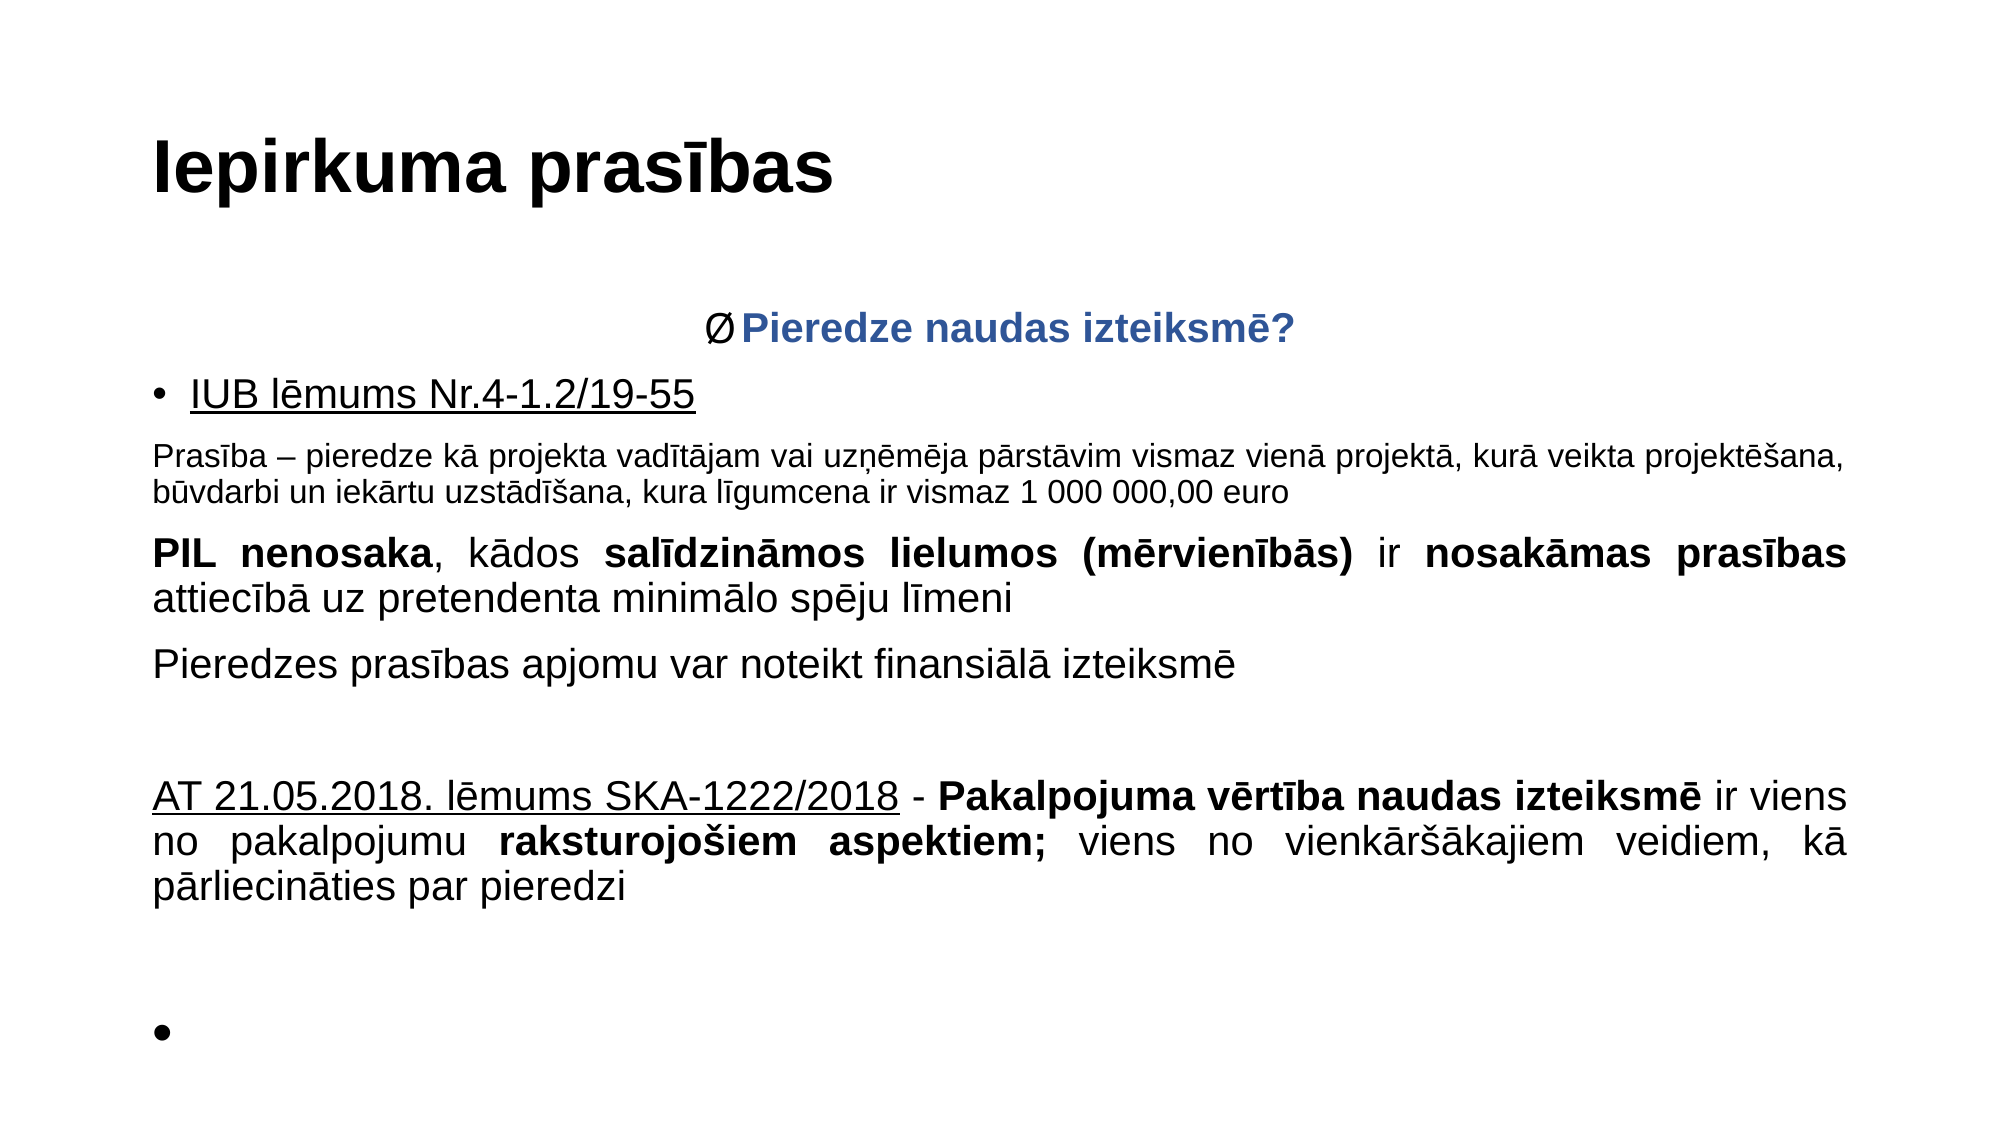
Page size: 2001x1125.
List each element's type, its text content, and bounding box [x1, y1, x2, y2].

list Pieredze naudas izteiksmē? IUB lēmums Nr.4-1.2/19-55 Prasība – pieredze kā projekta vadītājam vai uzņēmēja pārstāvim vismaz vienā projektā, kurā veikta projektēšana, būvdarbi un iekārtu uzstādīšana, kura līgumcena ir vismaz 1 000 000,00 euro PIL nenosaka, kādos salīdzināmos lielumos (mērvienībās) ir nosakāmas prasības attiecībā uz pretendenta minimālo spēju līmeni Pieredzes prasības apjomu var noteikt finansiālā izteiksmē AT 21.05.2018. lēmums SKA-1222/2018 - Pakalpojuma vērtība naudas izteiksmē ir viens no pakalpojumu raksturojošiem aspektiem; viens no vienkāršākajiem veidiem, kā pārliecināties par pieredzi [137, 299, 1863, 1014]
title Iepirkuma prasības [137, 59, 1863, 278]
